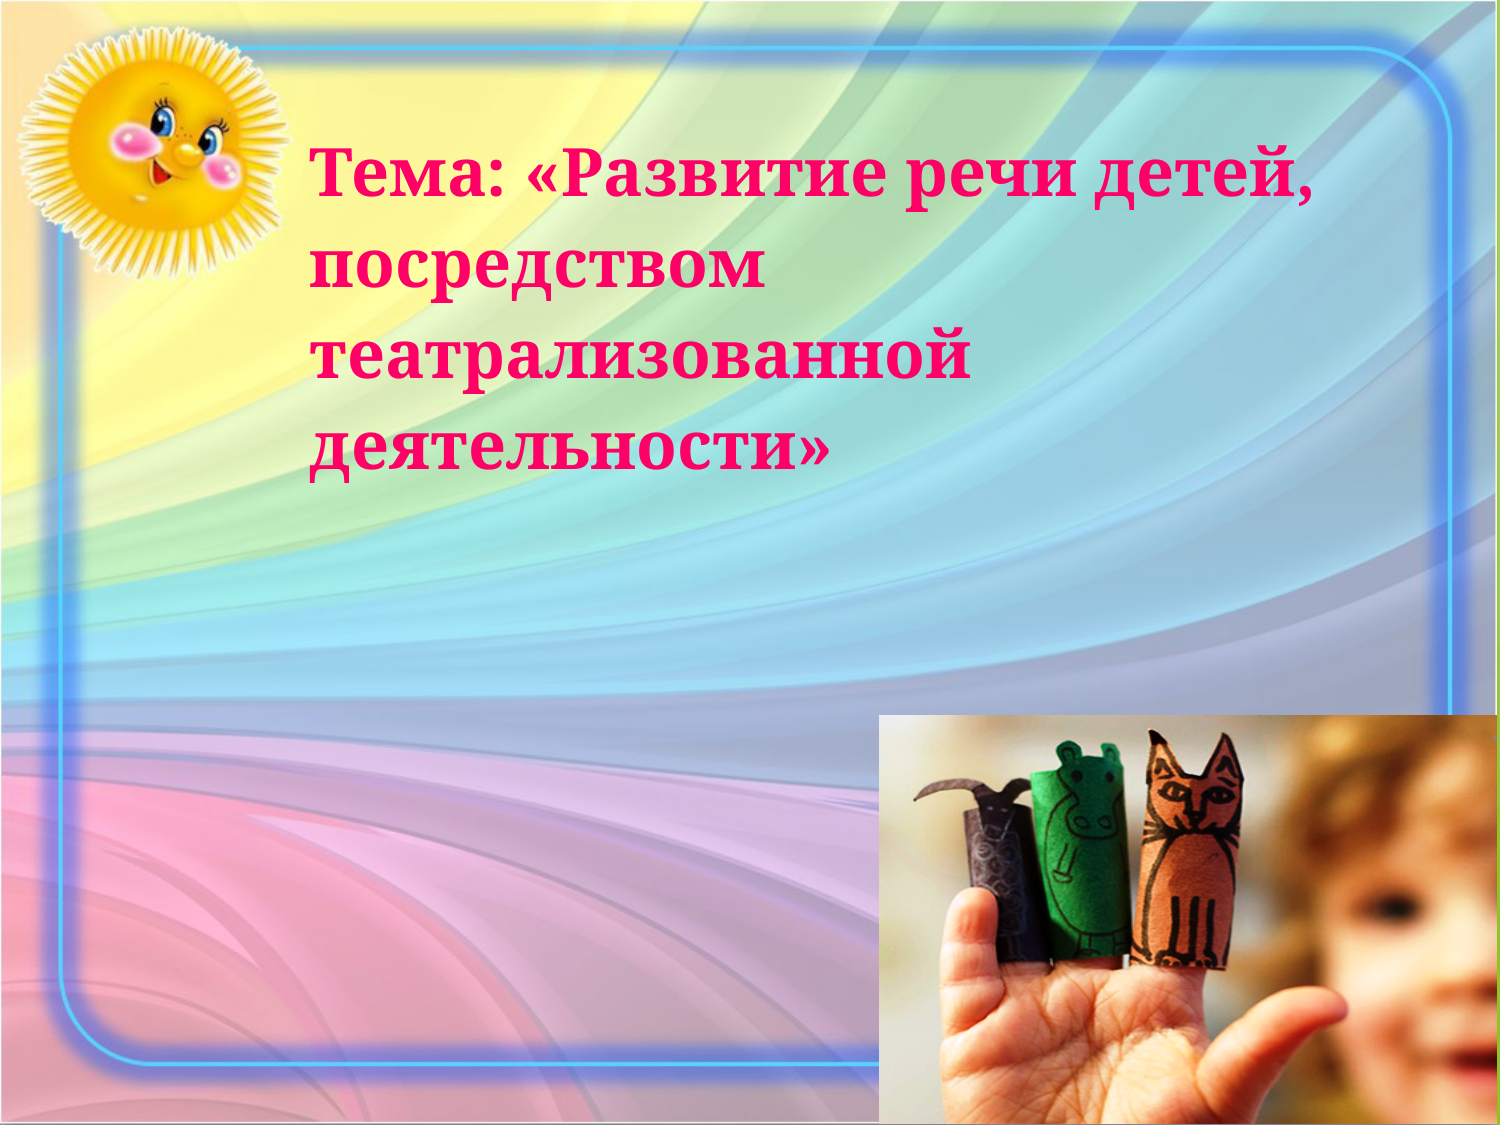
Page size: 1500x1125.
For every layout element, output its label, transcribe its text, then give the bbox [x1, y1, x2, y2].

picture [0, 0, 1497, 1125]
text_box Тема: «Развитие речи детей, посредством театрализованной деятельности» [295, 118, 1447, 384]
